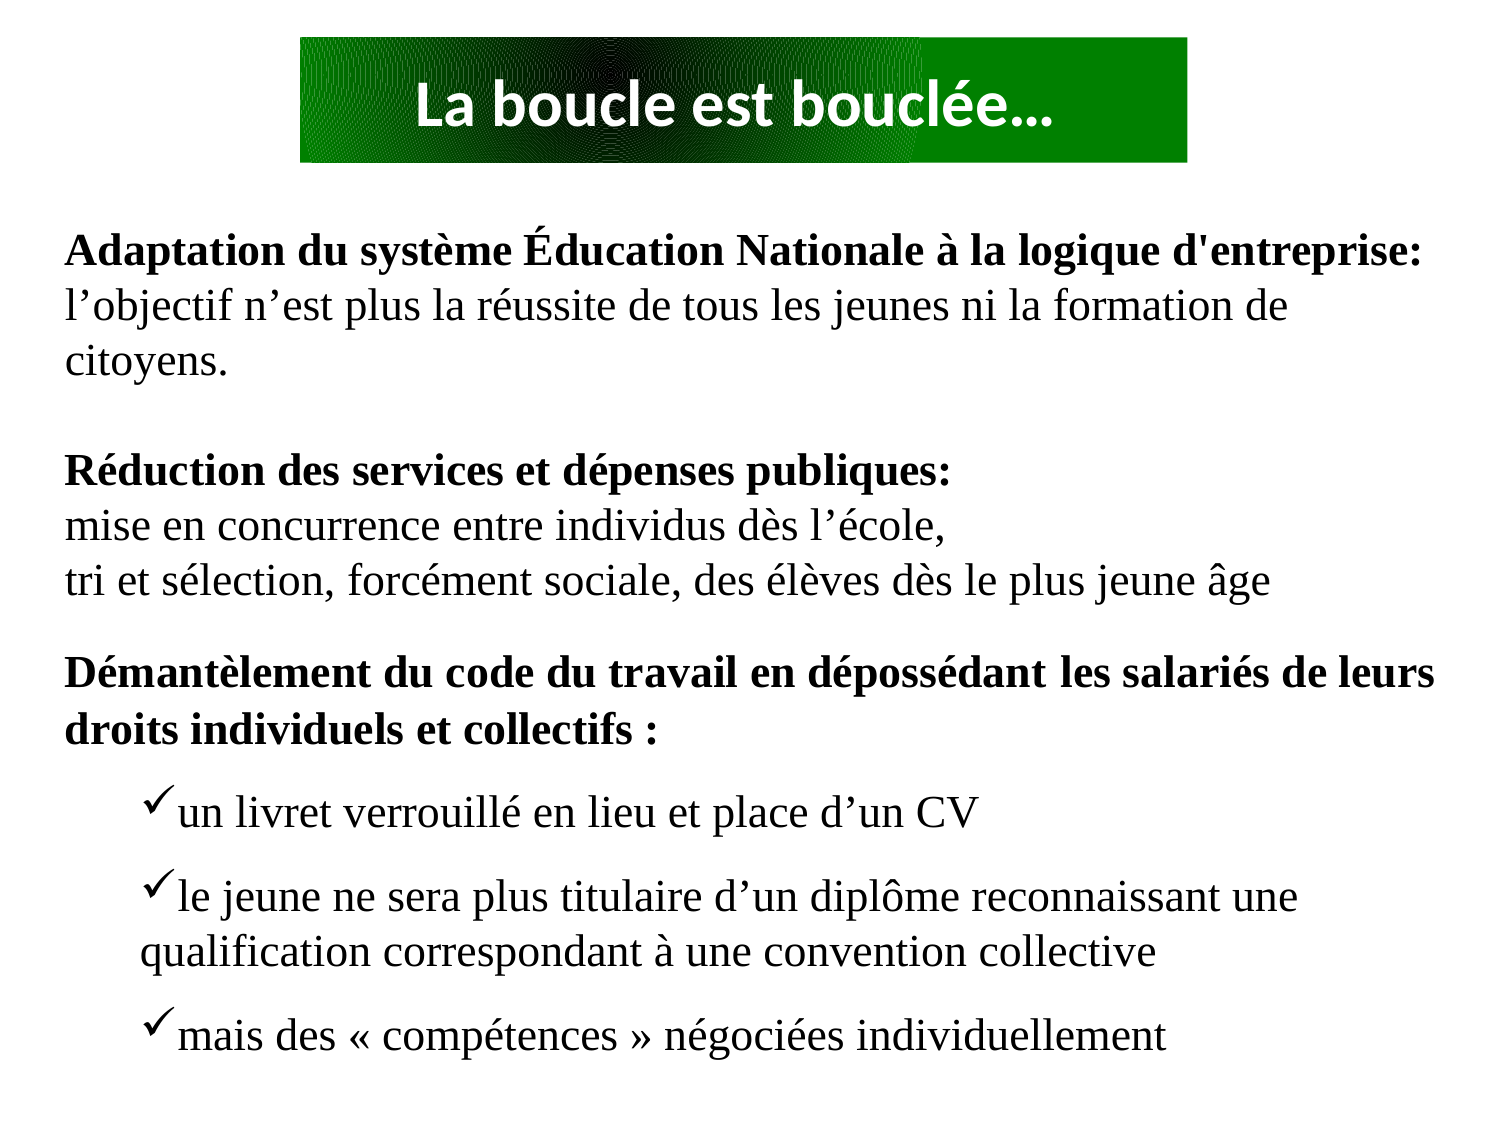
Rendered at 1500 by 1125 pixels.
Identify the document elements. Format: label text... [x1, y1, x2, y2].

text_box Adaptation du système Éducation Nationale à la logique d'entreprise: l’objectif n’est plus la réussite de tous les jeunes ni la formation de citoyens. Réduction des services et dépenses publiques: mise en concurrence entre individus dès l’école, tri et sélection, forcément sociale, des élèves dès le plus jeune âge Démantèlement du code du travail en dépossédant les salariés de leurs droits individuels et collectifs : un livret verrouillé en lieu et place d’un CV le jeune ne sera plus titulaire d’un diplôme reconnaissant une qualification correspondant à une convention collective mais des « compétences » négociées individuellement [50, 212, 1463, 1068]
title La boucle est bouclée… [300, 37, 1188, 163]
